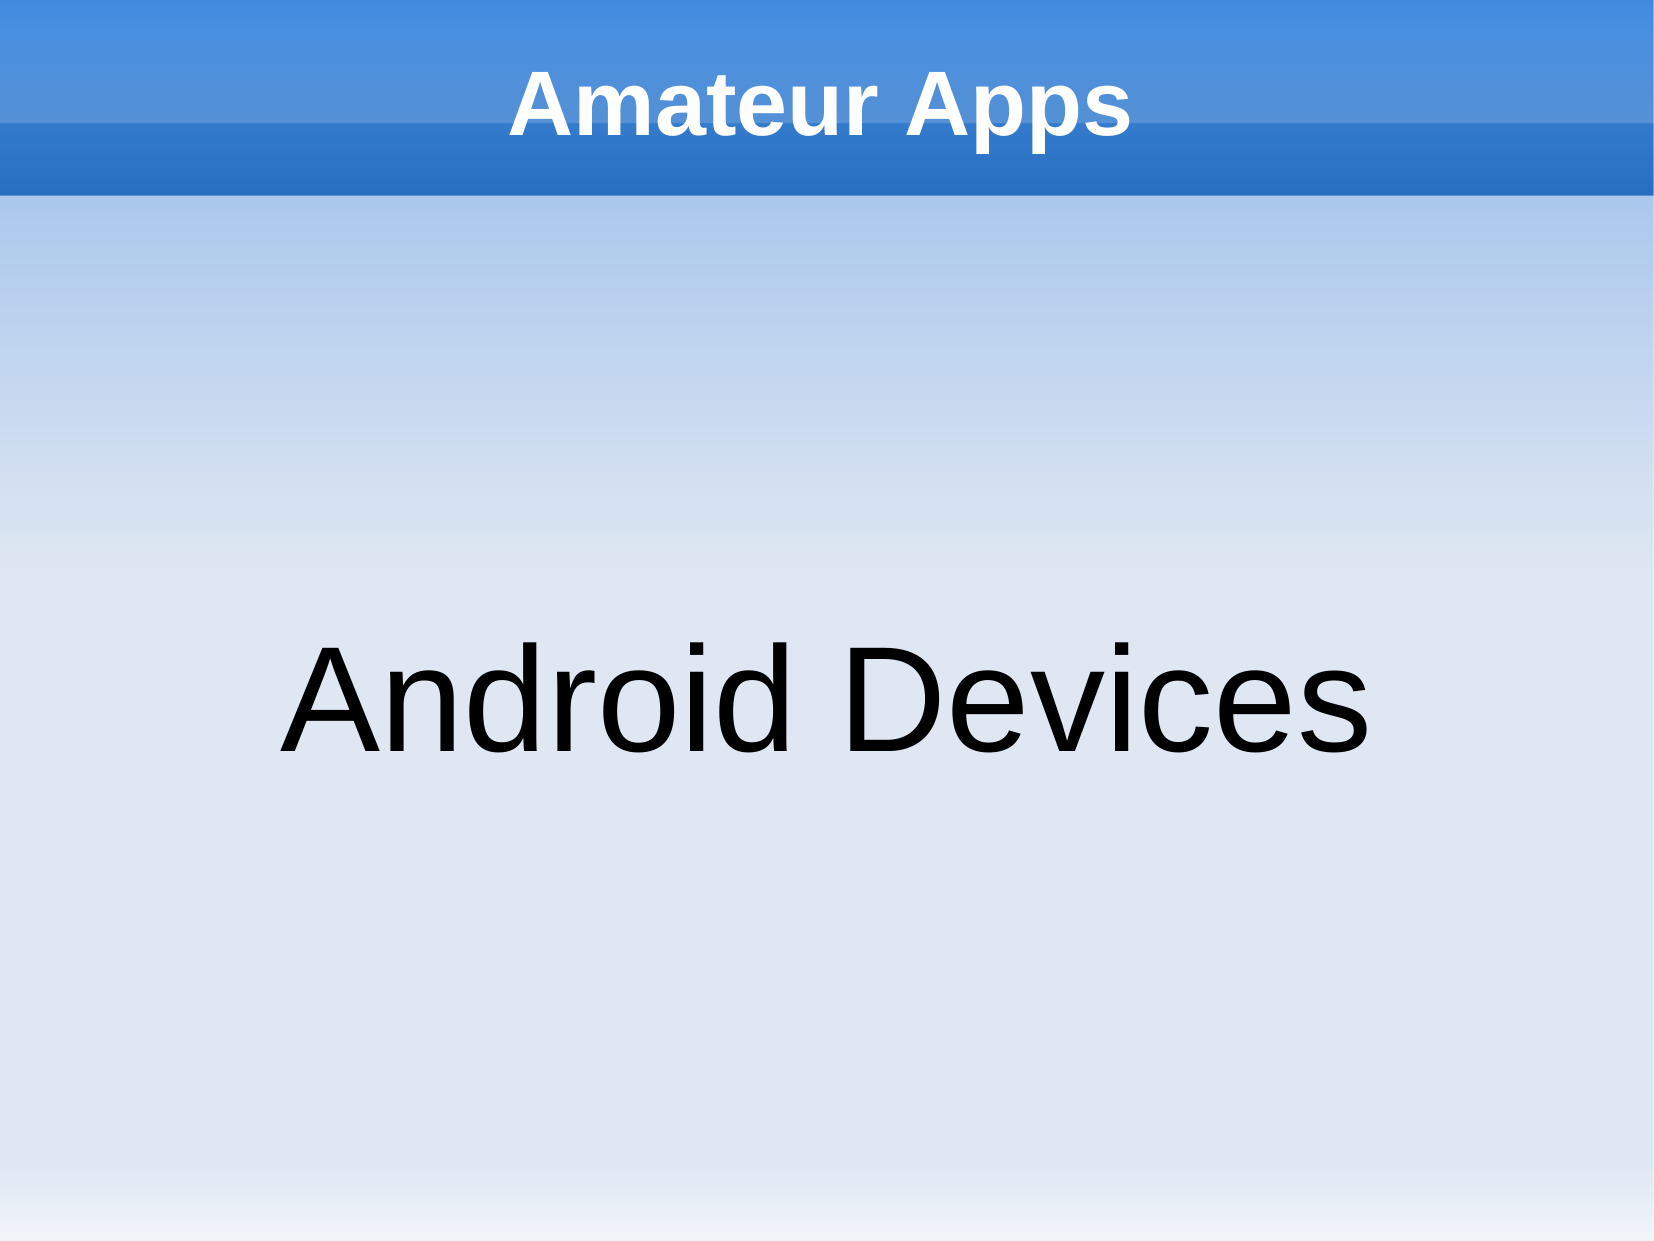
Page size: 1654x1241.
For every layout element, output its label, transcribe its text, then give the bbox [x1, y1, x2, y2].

title Amateur Apps [76, 7, 1565, 200]
subtitle Android Devices [82, 290, 1571, 1109]
picture [0, 0, 1654, 1241]
